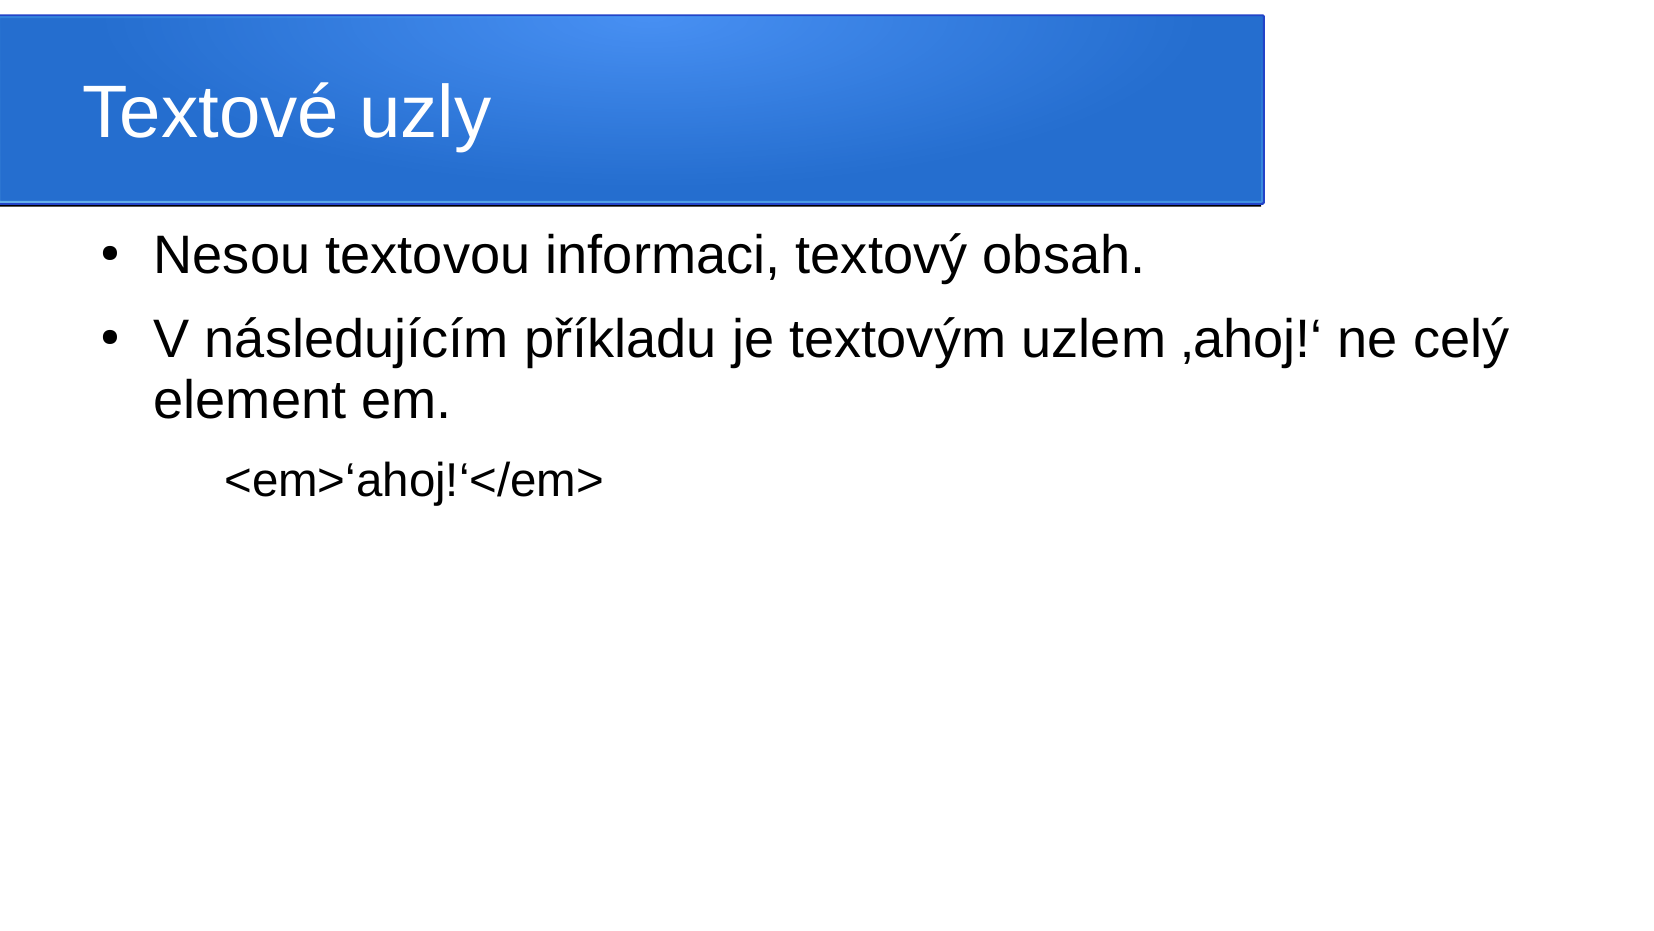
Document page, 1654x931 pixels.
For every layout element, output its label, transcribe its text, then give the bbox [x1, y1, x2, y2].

list Nesou textovou informaci, textový obsah. V následujícím příkladu je textovým uzlem ‚ahoj!‘ ne celý element em. <em>‘ahoj!‘</em> [82, 224, 1571, 764]
title Textové uzly [82, 35, 1235, 189]
